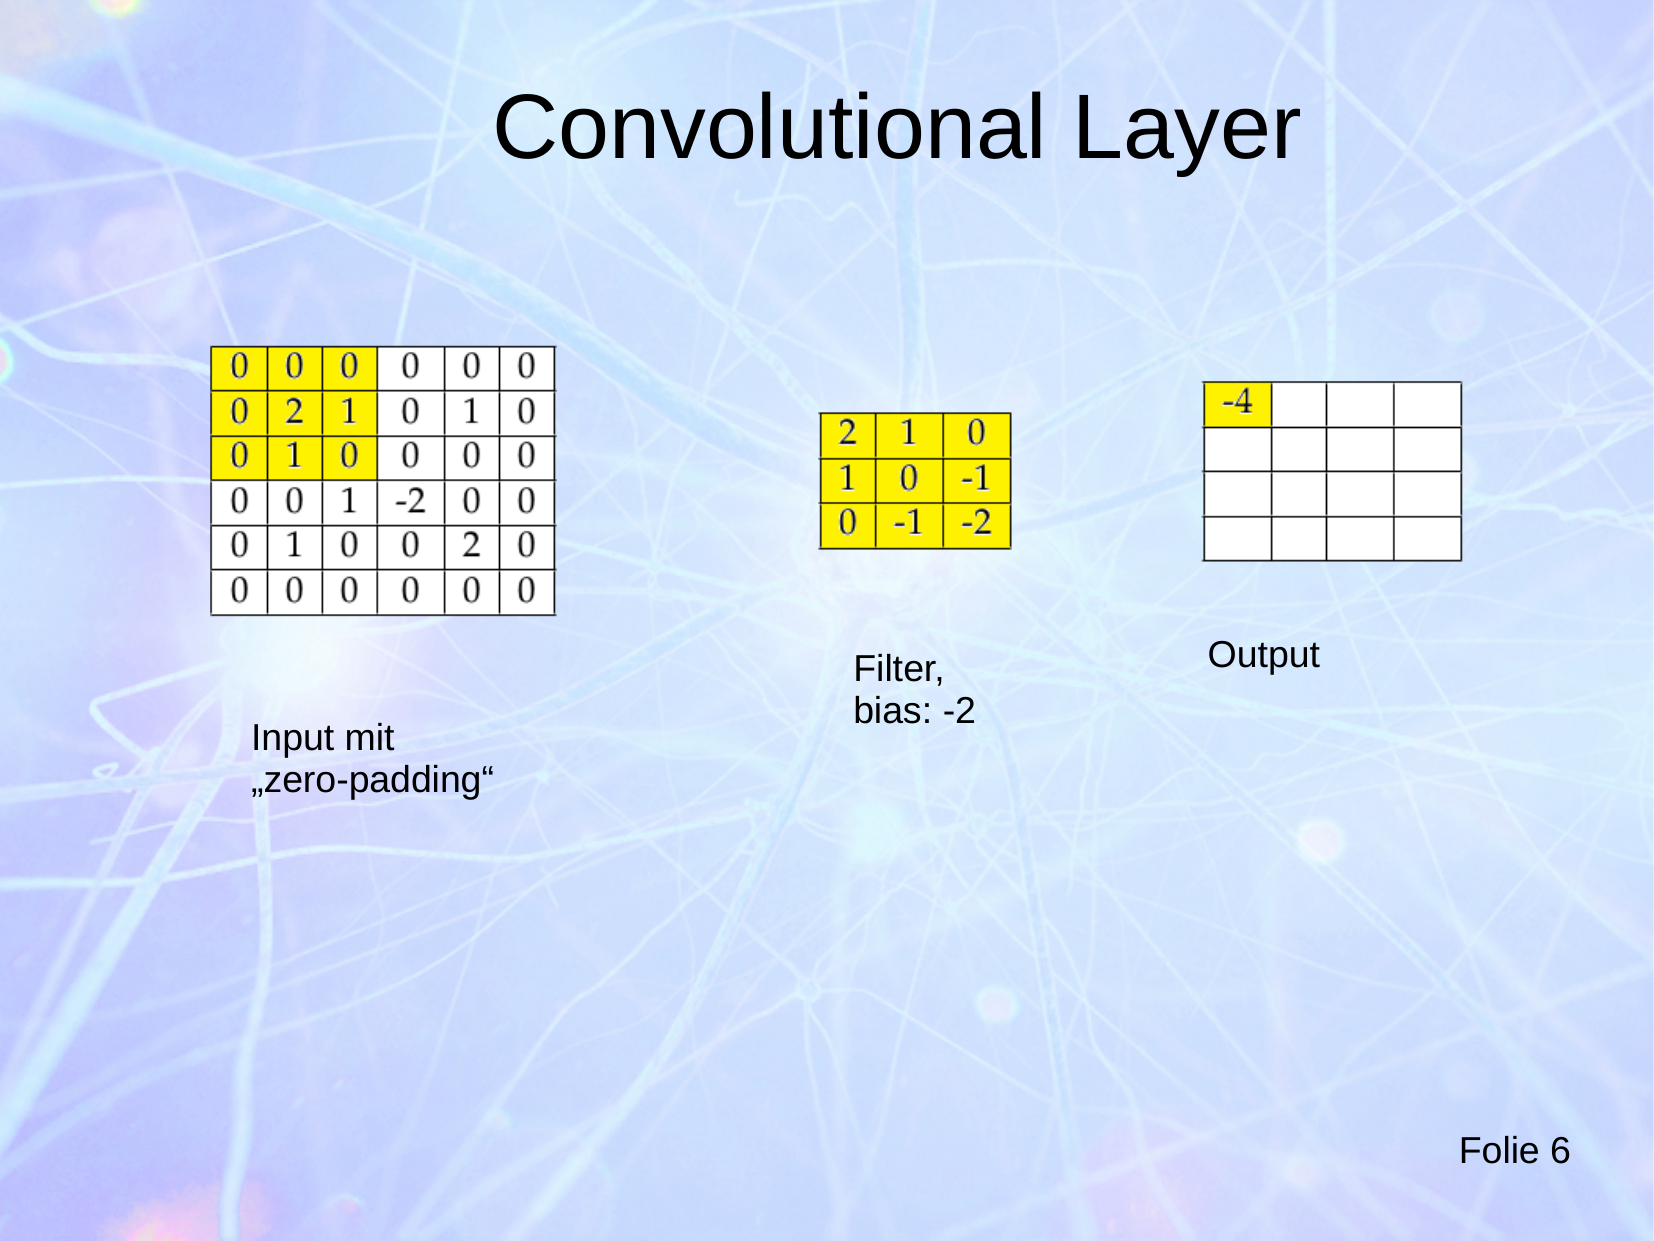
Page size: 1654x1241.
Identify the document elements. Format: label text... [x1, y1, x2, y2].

text_box Input mit „zero-padding“ [236, 708, 520, 850]
title Convolutional Layer [236, 23, 1560, 231]
text_box Output [1192, 625, 1489, 683]
text_box Filter, bias: -2 [838, 640, 1004, 739]
picture [0, 0, 1654, 1241]
